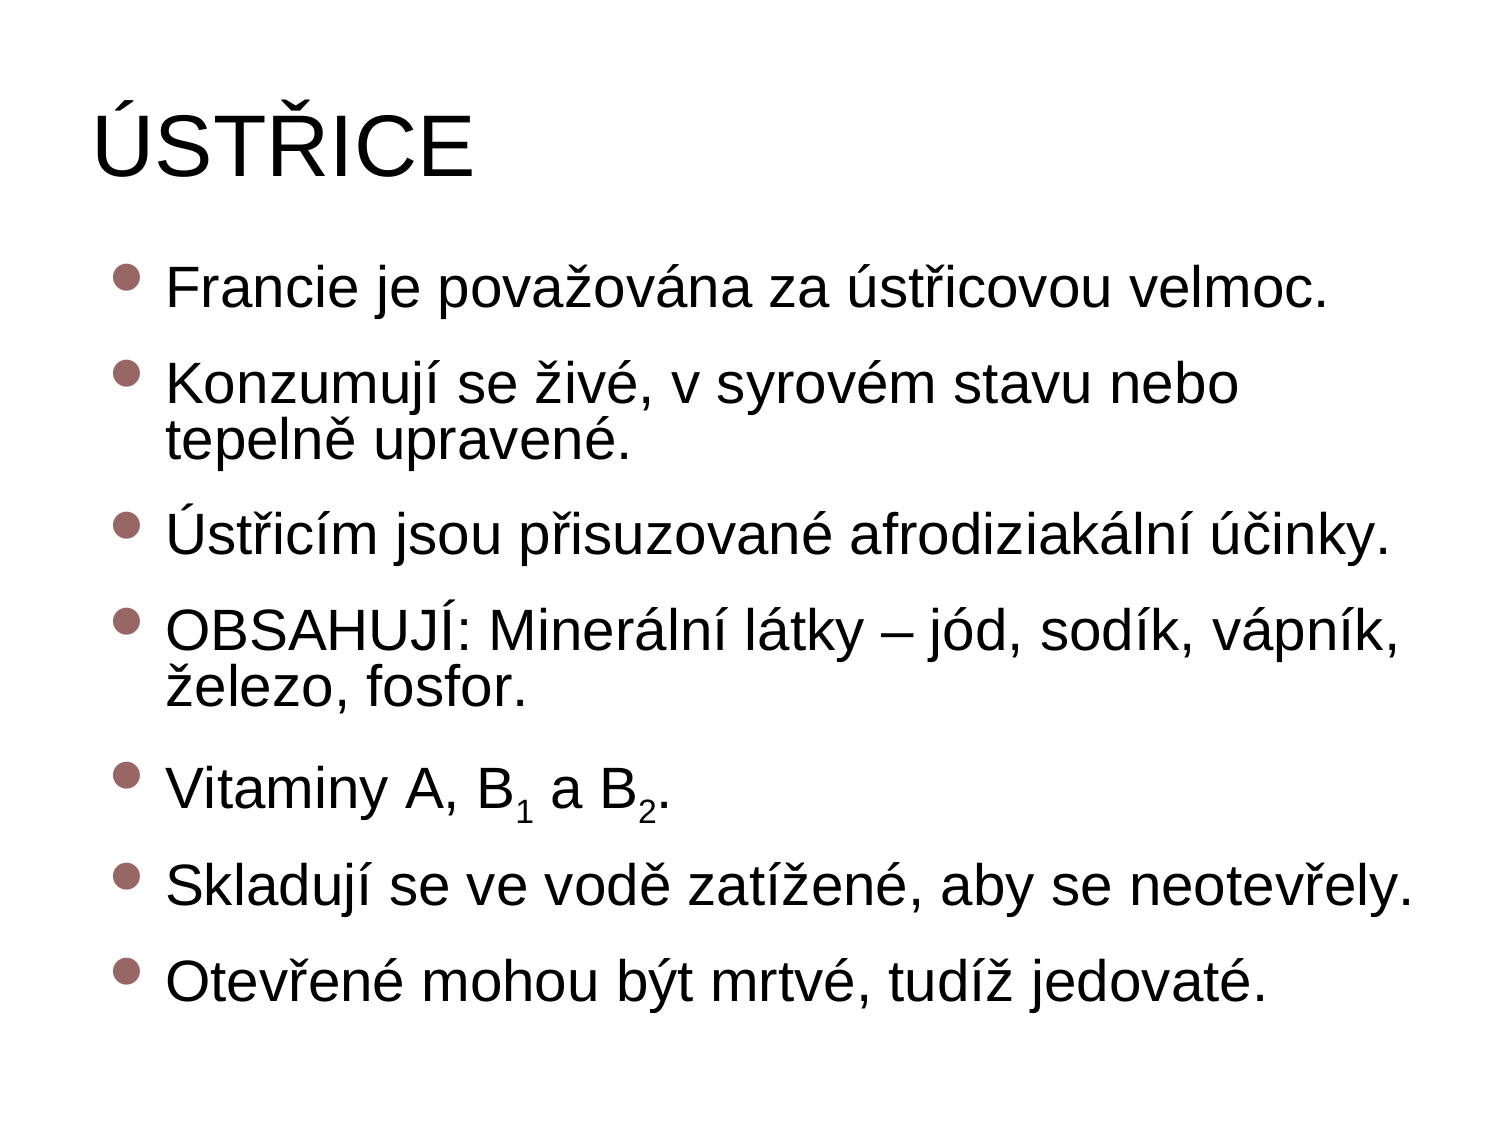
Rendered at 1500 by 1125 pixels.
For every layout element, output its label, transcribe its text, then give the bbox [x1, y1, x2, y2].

list Francie je považována za ústřicovou velmoc. Konzumují se živé, v syrovém stavu nebo tepelně upravené. Ústřicím jsou přisuzované afrodiziakální účinky. OBSAHUJÍ: Minerální látky – jód, sodík, vápník, železo, fosfor. Vitaminy A, B1 a B2. Skladují se ve vodě zatížené, aby se neotevřely. Otevřené mohou být mrtvé, tudíž jedovaté. [94, 255, 1447, 1094]
title ÚSTŘICE [76, 66, 1392, 217]
